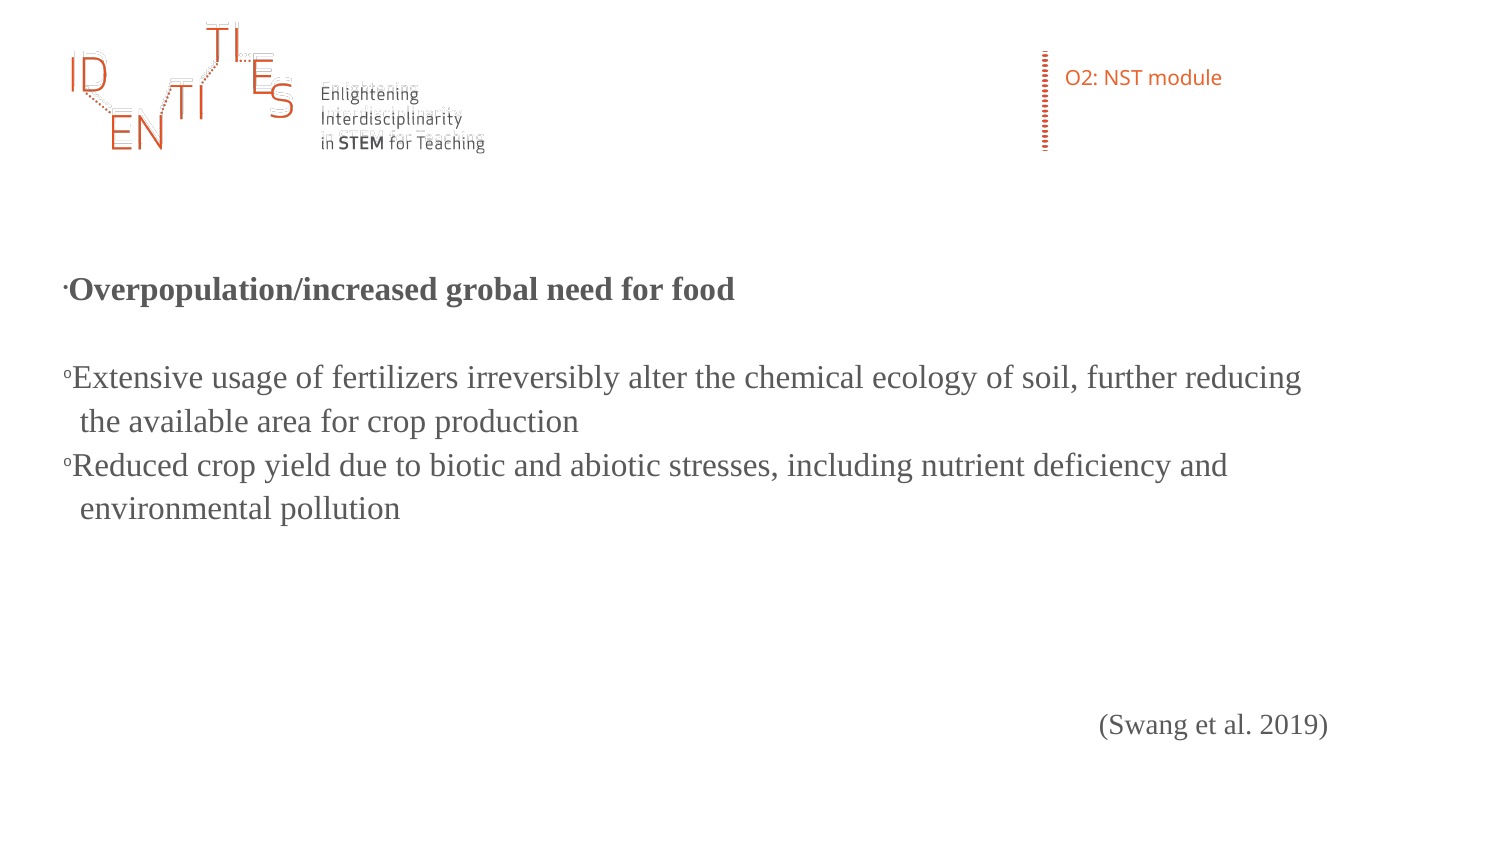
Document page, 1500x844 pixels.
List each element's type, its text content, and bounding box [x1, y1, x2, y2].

text_box Overpopulation/increased grobal need for food Extensive usage of fertilizers irreversibly alter the chemical ecology of soil, further reducing the available area for crop production Reduced crop yield due to biotic and abiotic stresses, including nutrient deficiency and environmental pollution (Swang et al. 2019) [48, 189, 1346, 811]
picture [71, 18, 485, 157]
text_box O2: NST module [1051, 57, 1472, 139]
picture [1042, 51, 1051, 151]
